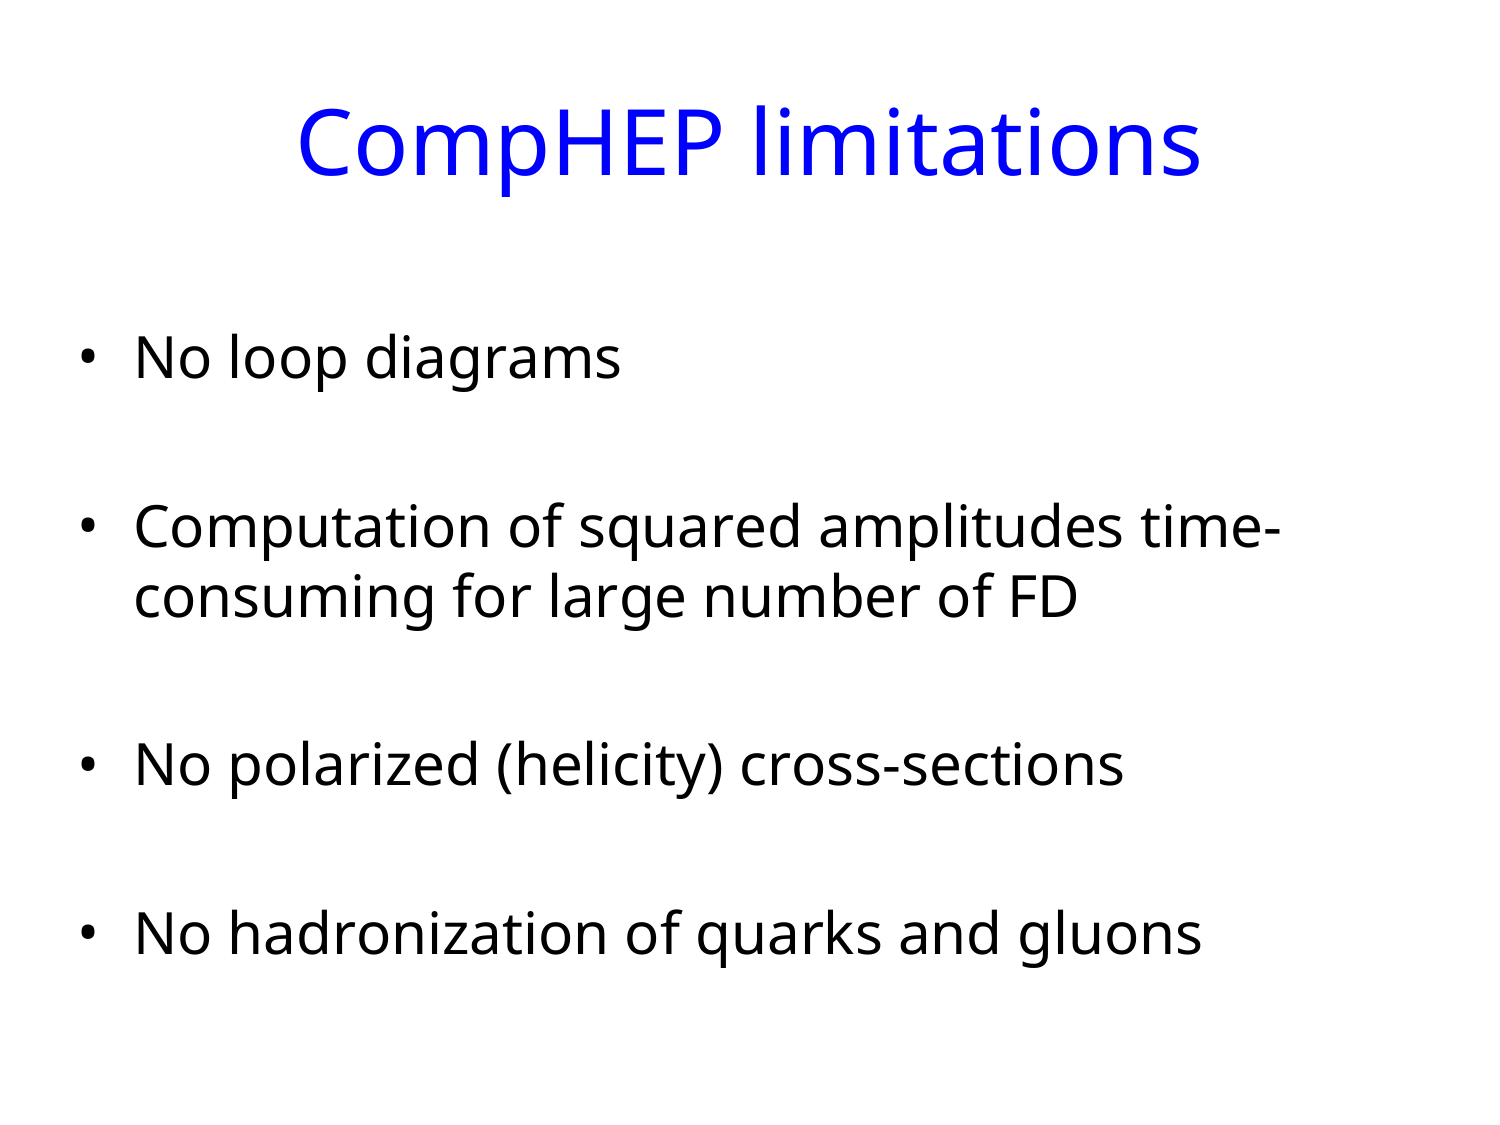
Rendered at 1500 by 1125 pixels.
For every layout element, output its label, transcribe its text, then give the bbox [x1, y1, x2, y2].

list No loop diagrams Computation of squared amplitudes time-consuming for large number of FD No polarized (helicity) cross-sections No hadronization of quarks and gluons [62, 312, 1413, 1056]
title CompHEP limitations [75, 45, 1426, 233]
